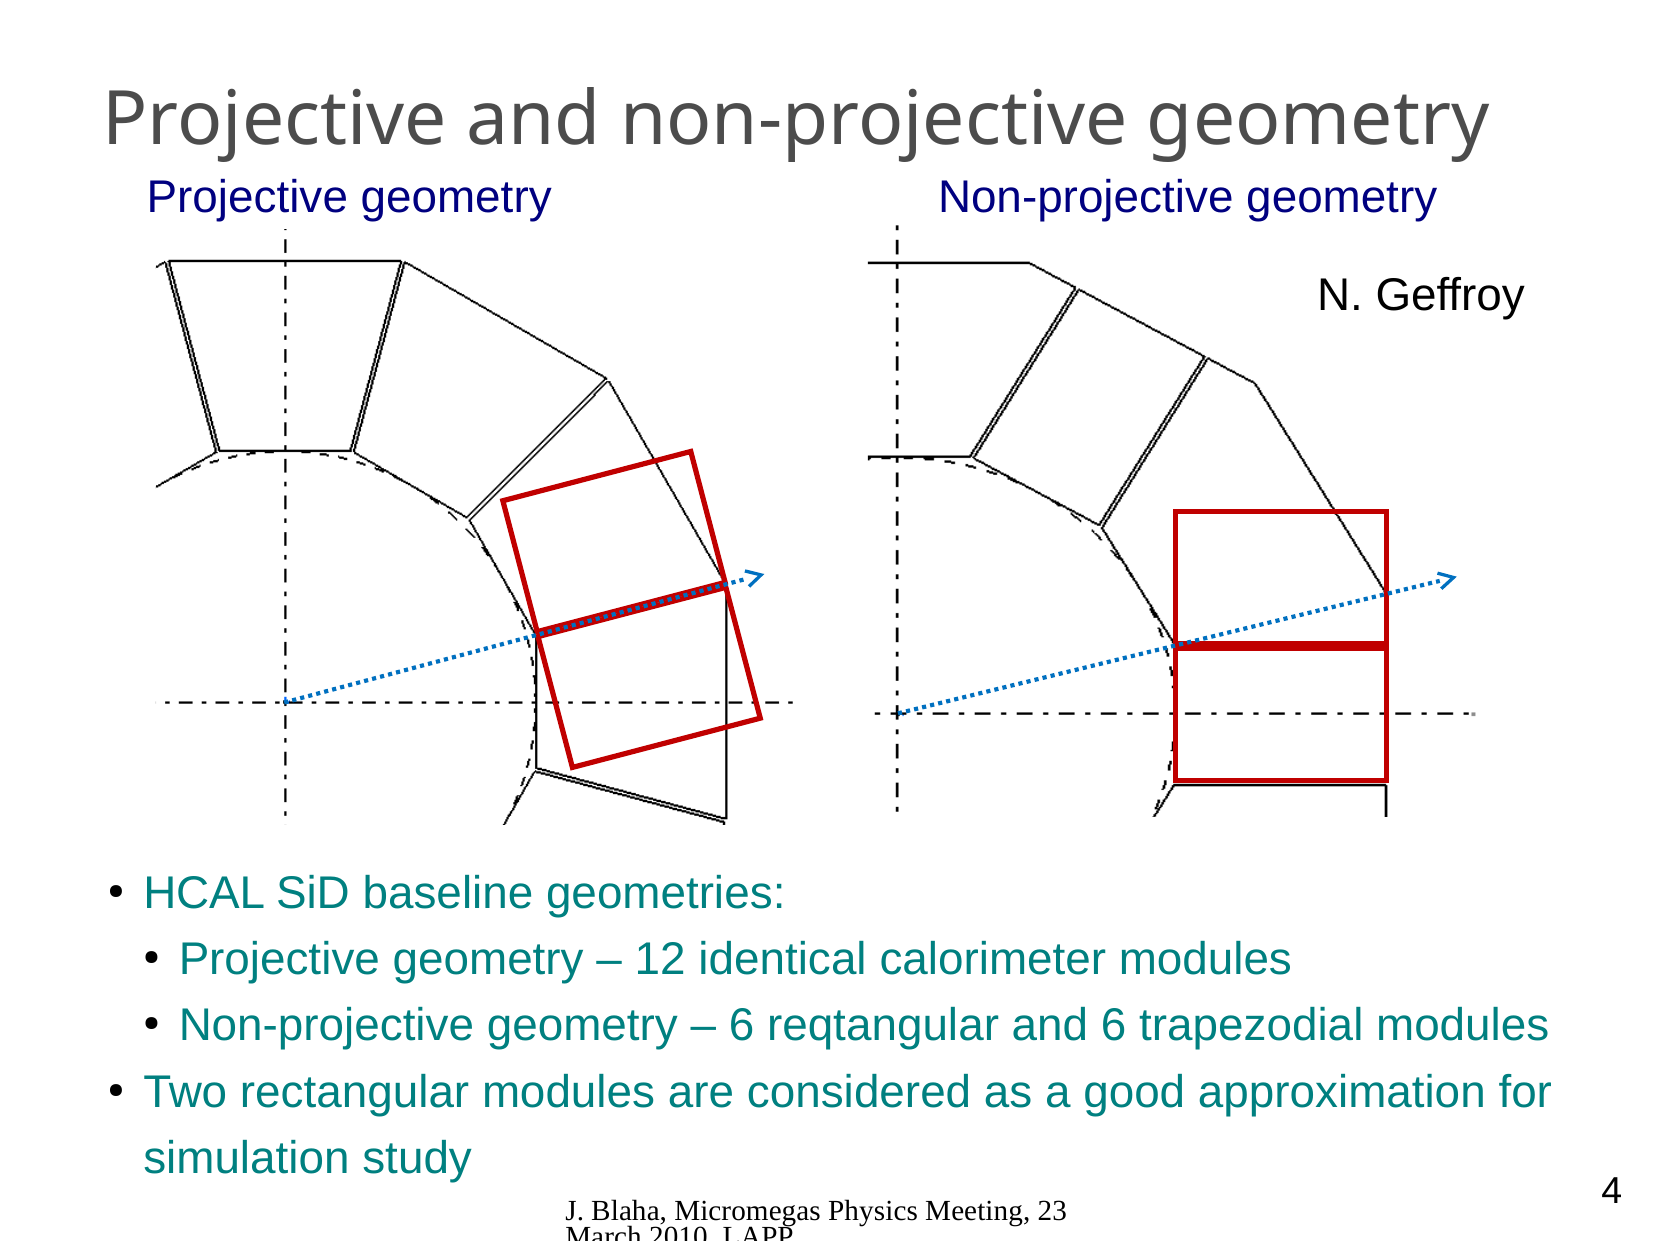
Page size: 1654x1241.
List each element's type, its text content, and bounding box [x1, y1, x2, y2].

text_box HCAL SiD baseline geometries: Projective geometry – 12 identical calorimeter modules Non-projective geometry – 6 reqtangular and 6 trapezodial modules Two rectangular modules are considered as a good approximation for simulation study [57, 859, 1609, 1191]
text_box 4 [1586, 1161, 1637, 1219]
title Projective and non-projective geometry [0, 18, 1634, 208]
picture [867, 223, 1515, 817]
text_box Projective geometry [131, 163, 605, 230]
text_box Non-projective geometry [923, 163, 1490, 223]
picture [155, 229, 802, 825]
text_box N. Geffroy [1231, 261, 1587, 328]
